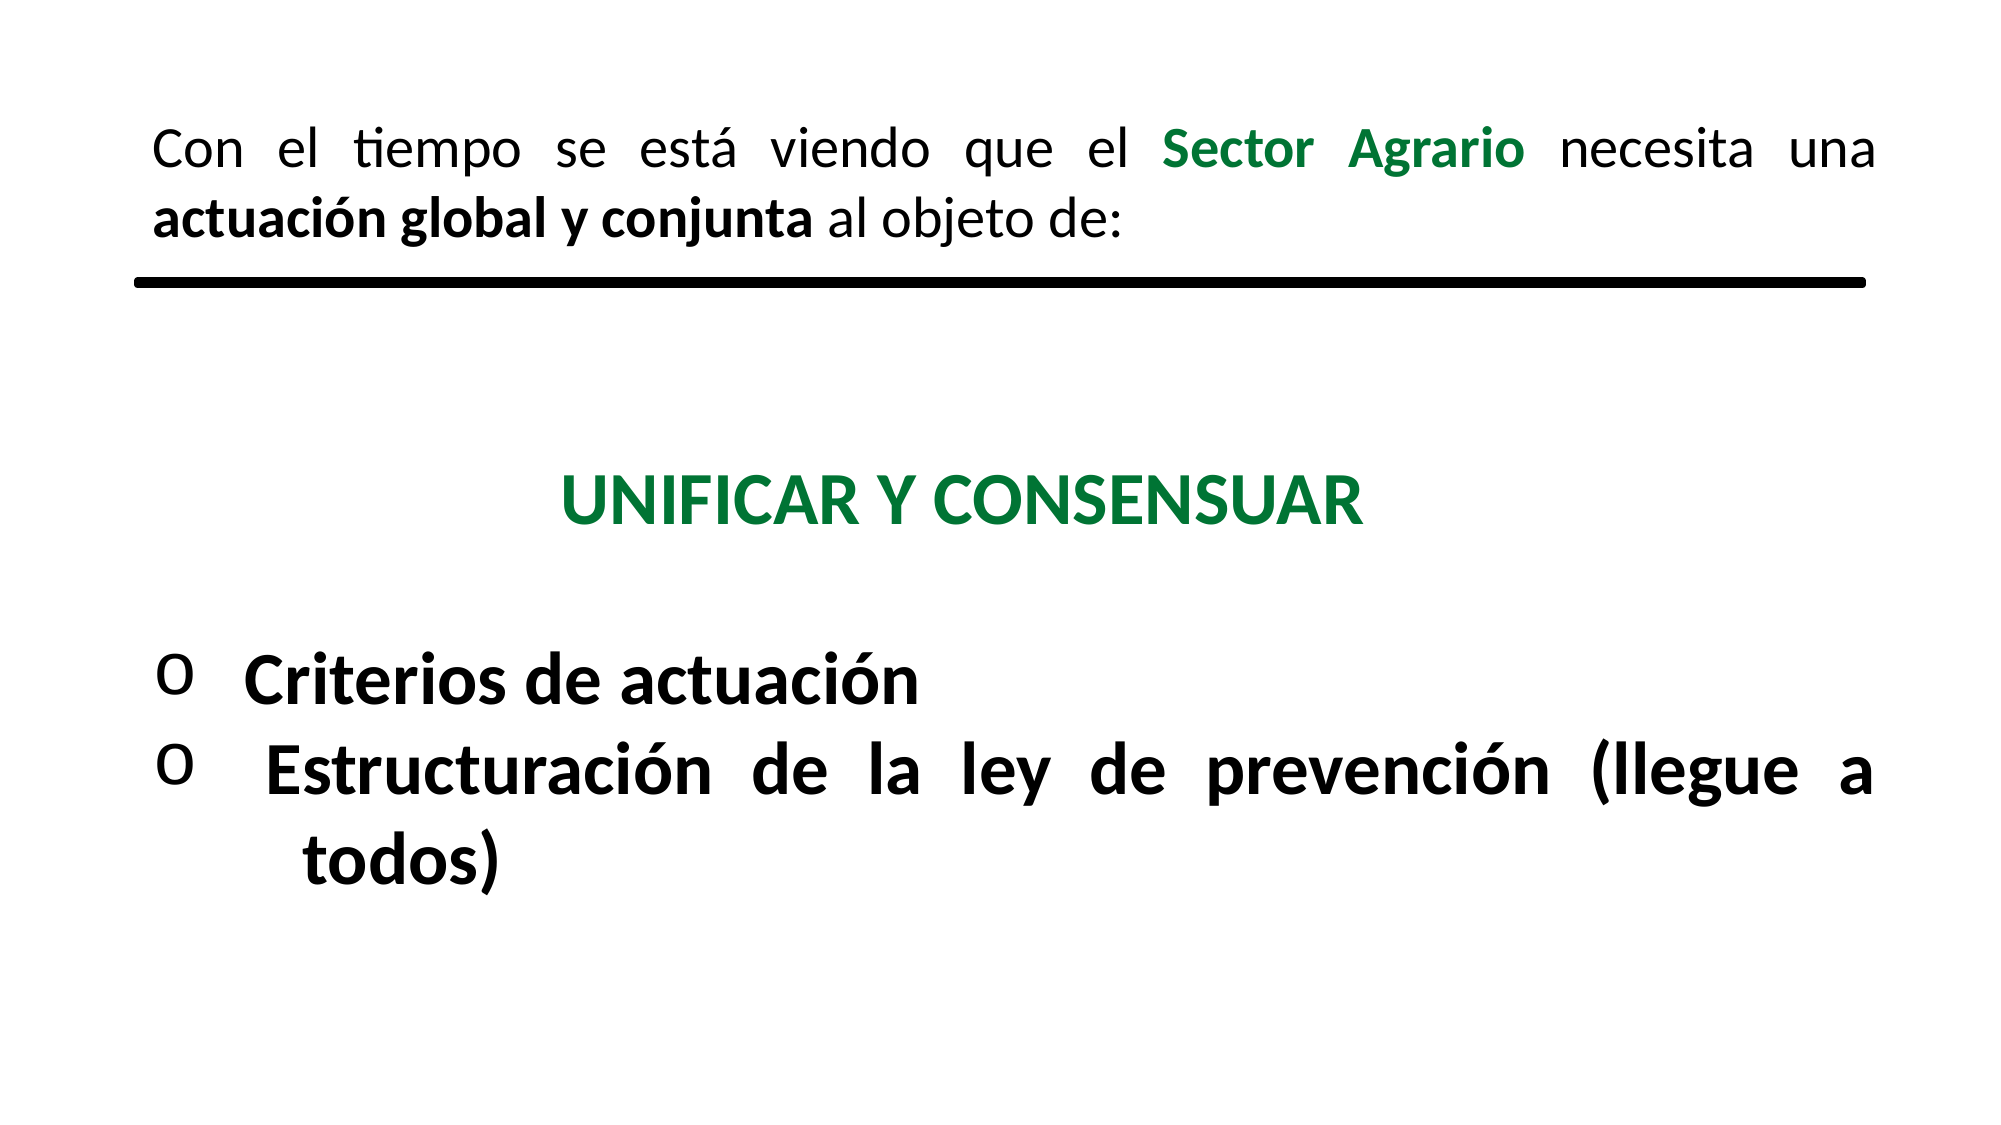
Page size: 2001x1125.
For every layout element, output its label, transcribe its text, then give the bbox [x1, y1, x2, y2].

text_box Con el tiempo se está viendo que el Sector Agrario necesita una actuación global y conjunta al objeto de: UNIFICAR Y CONSENSUAR Criterios de actuación Estructuración de la ley de prevención (llegue a todos) [137, 101, 1899, 986]
